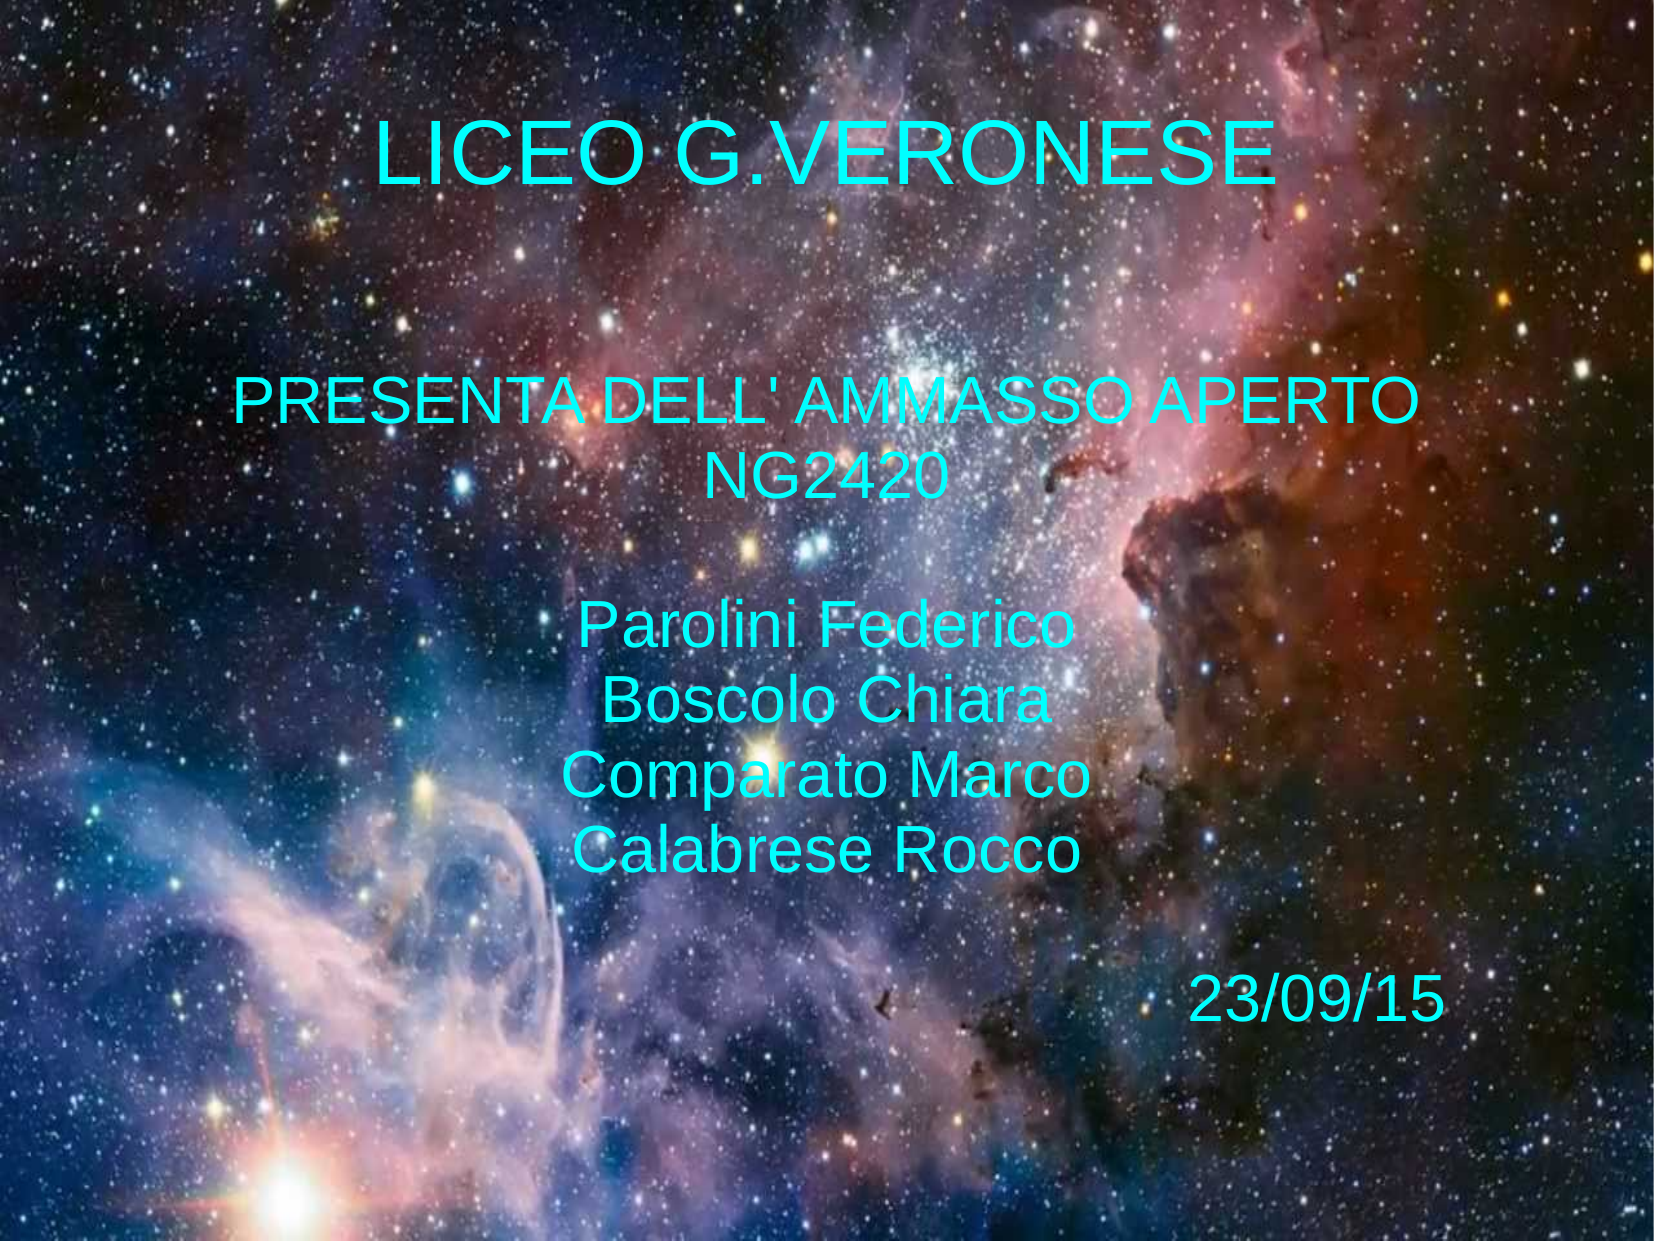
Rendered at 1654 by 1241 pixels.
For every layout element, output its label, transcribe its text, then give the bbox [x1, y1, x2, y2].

title LICEO G.VERONESE [82, 56, 1571, 250]
picture [0, 0, 1654, 1241]
subtitle PRESENTA DELL' AMMASSO APERTO NG2420 Parolini Federico Boscolo Chiara Comparato Marco Calabrese Rocco 23/09/15 [82, 297, 1571, 1102]
